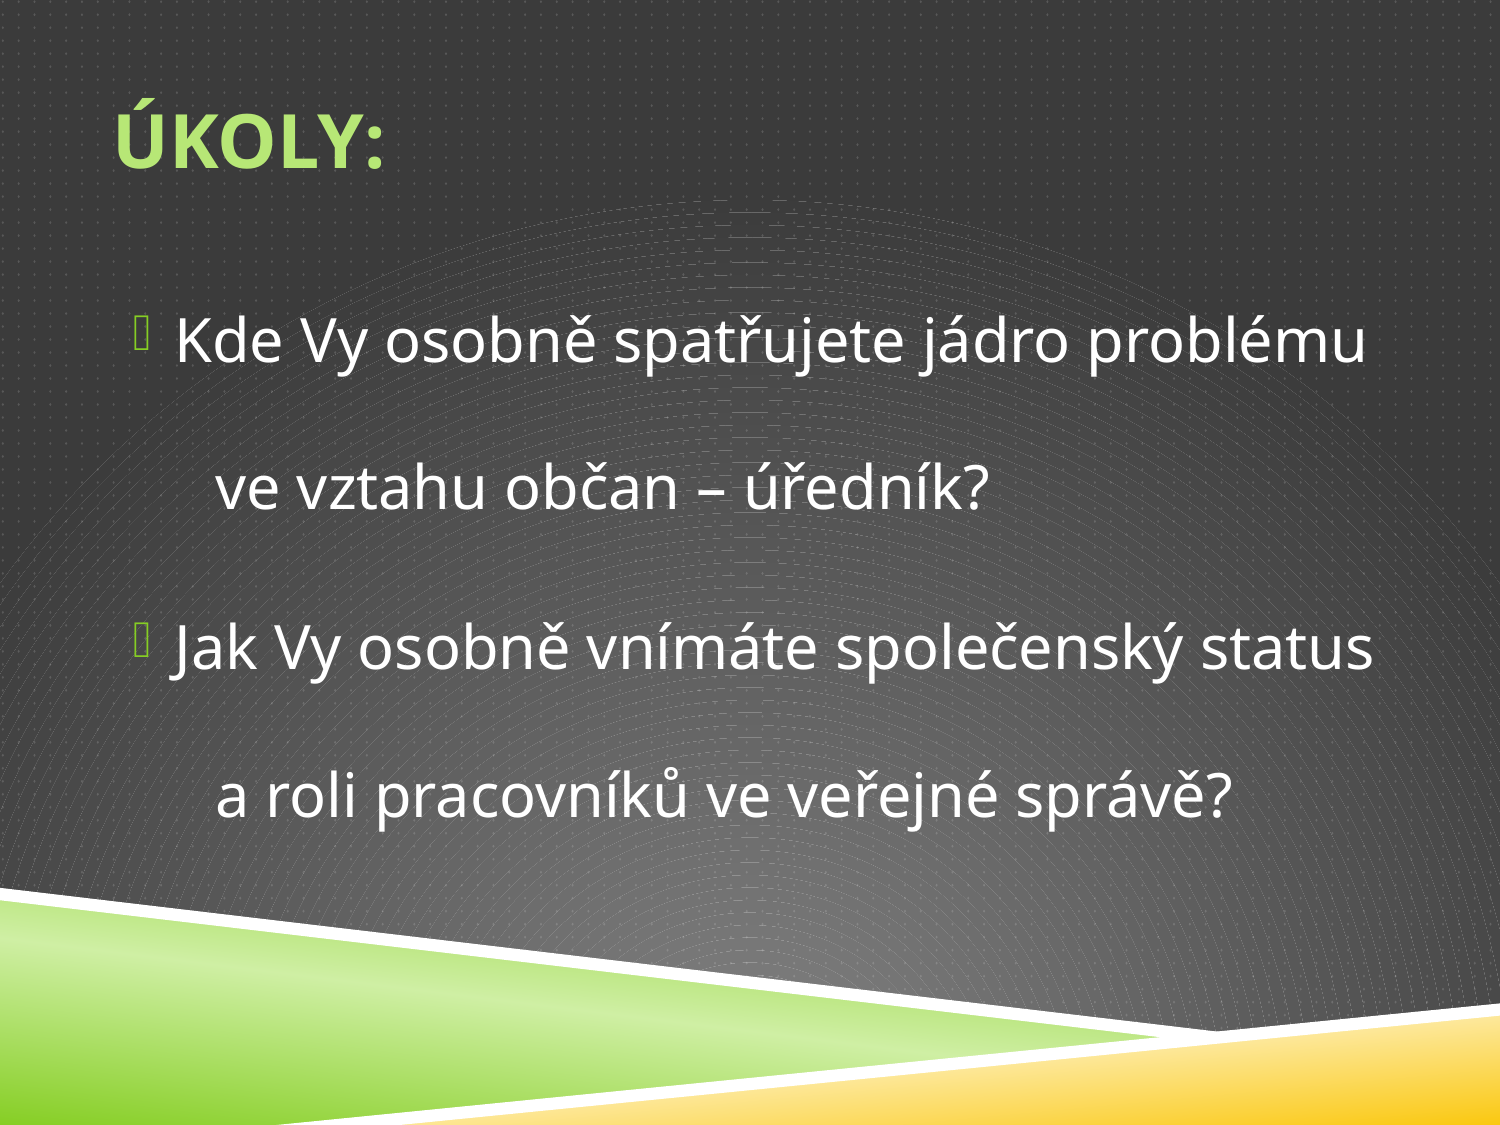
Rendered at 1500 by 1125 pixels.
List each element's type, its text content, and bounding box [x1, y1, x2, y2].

list Kde Vy osobně spatřujete jádro problému ve vztahu občan – úředník? Jak Vy osobně vnímáte společenský status a roli pracovníků ve veřejné správě? [112, 219, 1388, 882]
title ÚKOLY: [112, 45, 1388, 219]
